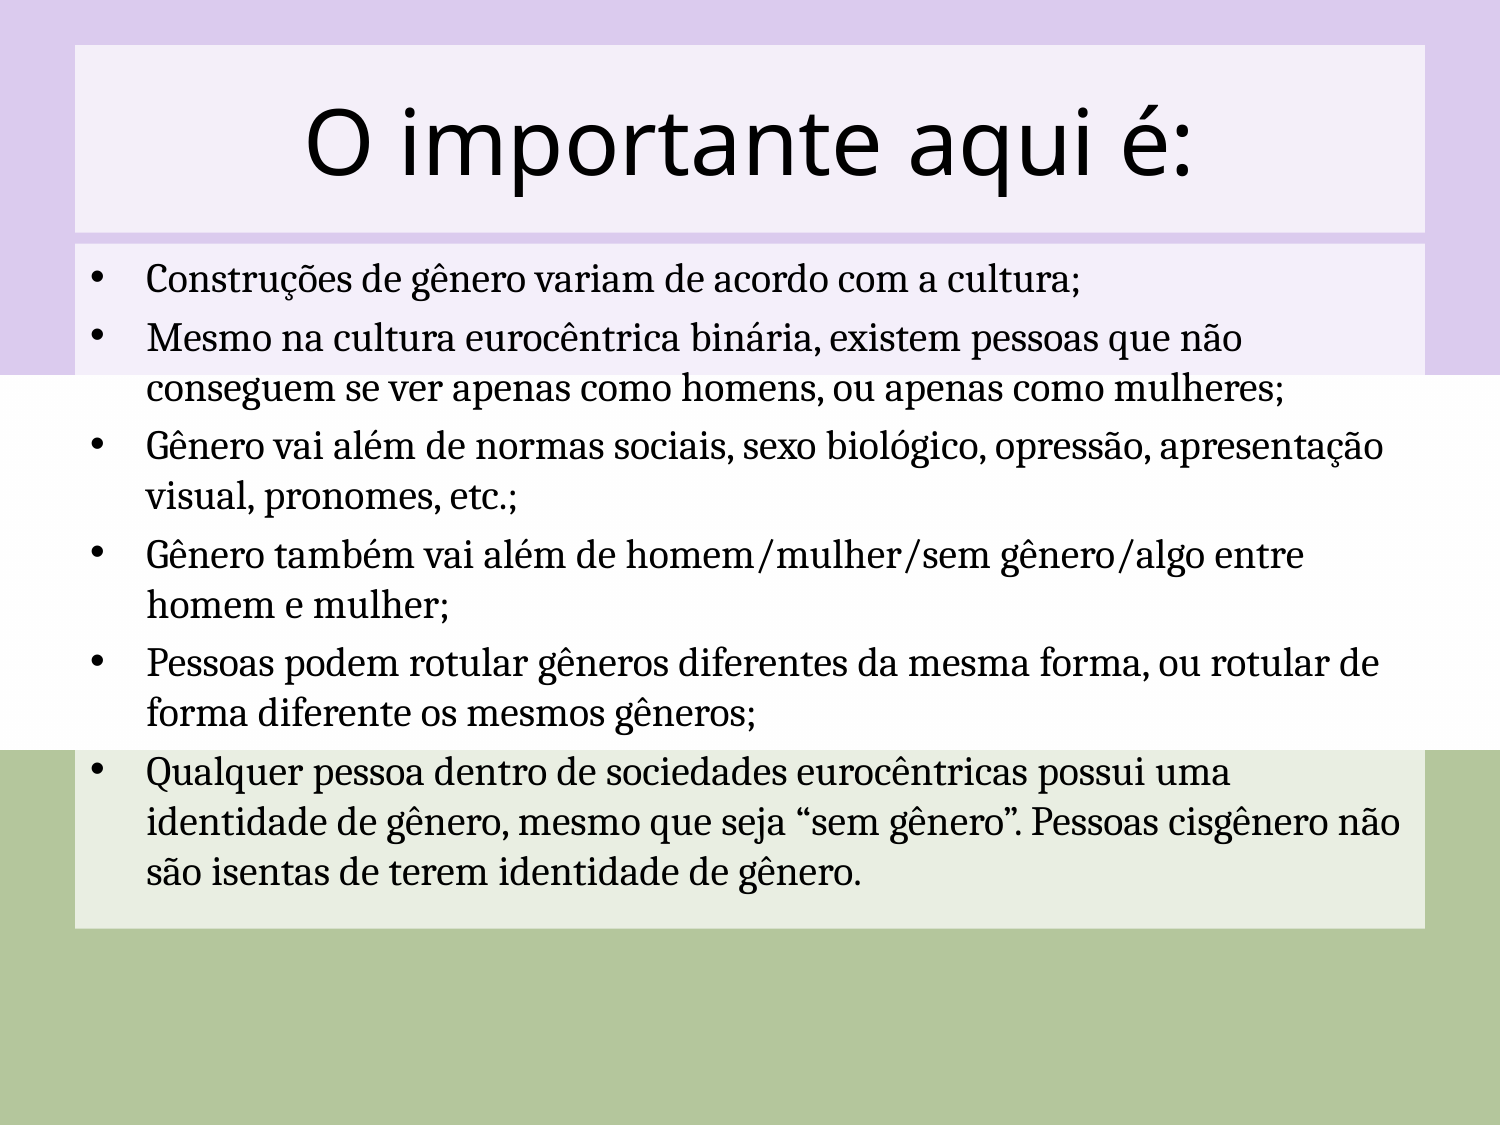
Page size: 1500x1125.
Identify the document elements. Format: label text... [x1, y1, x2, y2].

list Construções de gênero variam de acordo com a cultura; Mesmo na cultura eurocêntrica binária, existem pessoas que não conseguem se ver apenas como homens, ou apenas como mulheres; Gênero vai além de normas sociais, sexo biológico, opressão, apresentação visual, pronomes, etc.; Gênero também vai além de homem/mulher/sem gênero/algo entre homem e mulher; Pessoas podem rotular gêneros diferentes da mesma forma, ou rotular de forma diferente os mesmos gêneros; Qualquer pessoa dentro de sociedades eurocêntricas possui uma identidade de gênero, mesmo que seja “sem gênero”. Pessoas cisgênero não são isentas de terem identidade de gênero. [75, 243, 1425, 929]
title O importante aqui é: [75, 45, 1425, 233]
